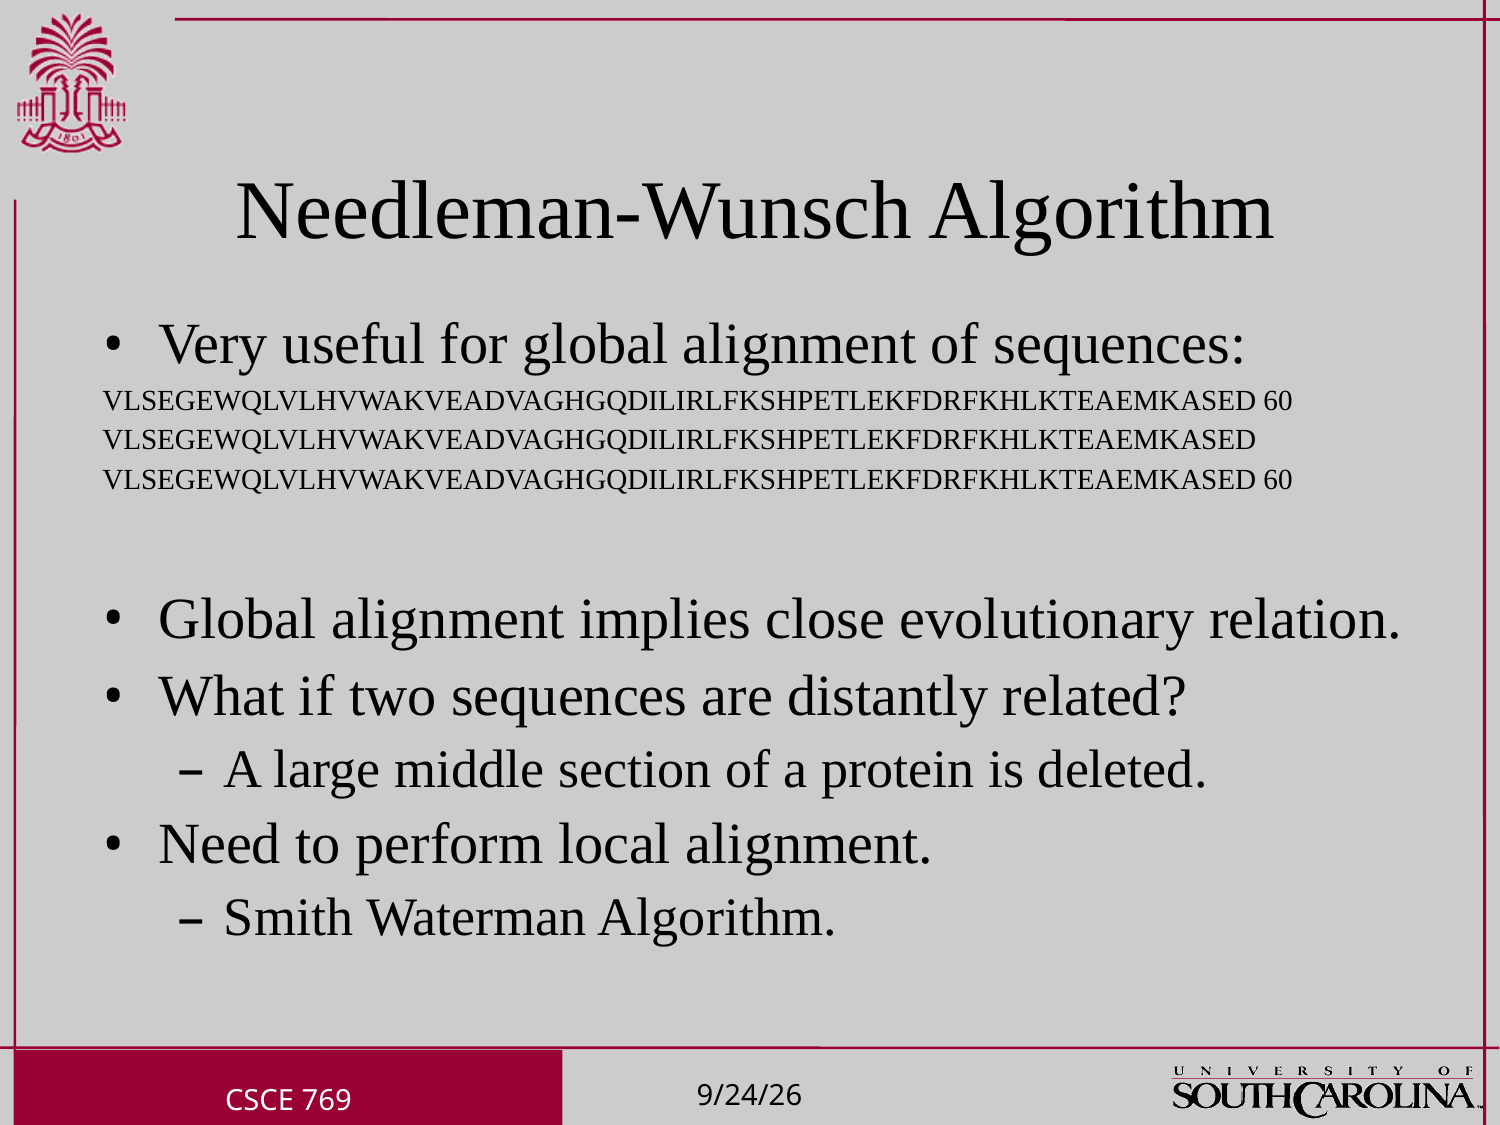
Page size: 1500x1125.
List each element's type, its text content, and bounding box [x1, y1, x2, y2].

list Very useful for global alignment of sequences: VLSEGEWQLVLHVWAKVEADVAGHGQDILIRLFKSHPETLEKFDRFKHLKTEAEMKASED 60 VLSEGEWQLVLHVWAKVEADVAGHGQDILIRLFKSHPETLEKFDRFKHLKTEAEMKASED VLSEGEWQLVLHVWAKVEADVAGHGQDILIRLFKSHPETLEKFDRFKHLKTEAEMKASED 60 Global alignment implies close evolutionary relation. What if two sequences are distantly related? A large middle section of a protein is deleted. Need to perform local alignment. Smith Waterman Algorithm. [87, 299, 1426, 963]
title Needleman-Wunsch Algorithm [87, 77, 1426, 266]
picture [12, 12, 131, 155]
picture [1162, 1050, 1483, 1125]
